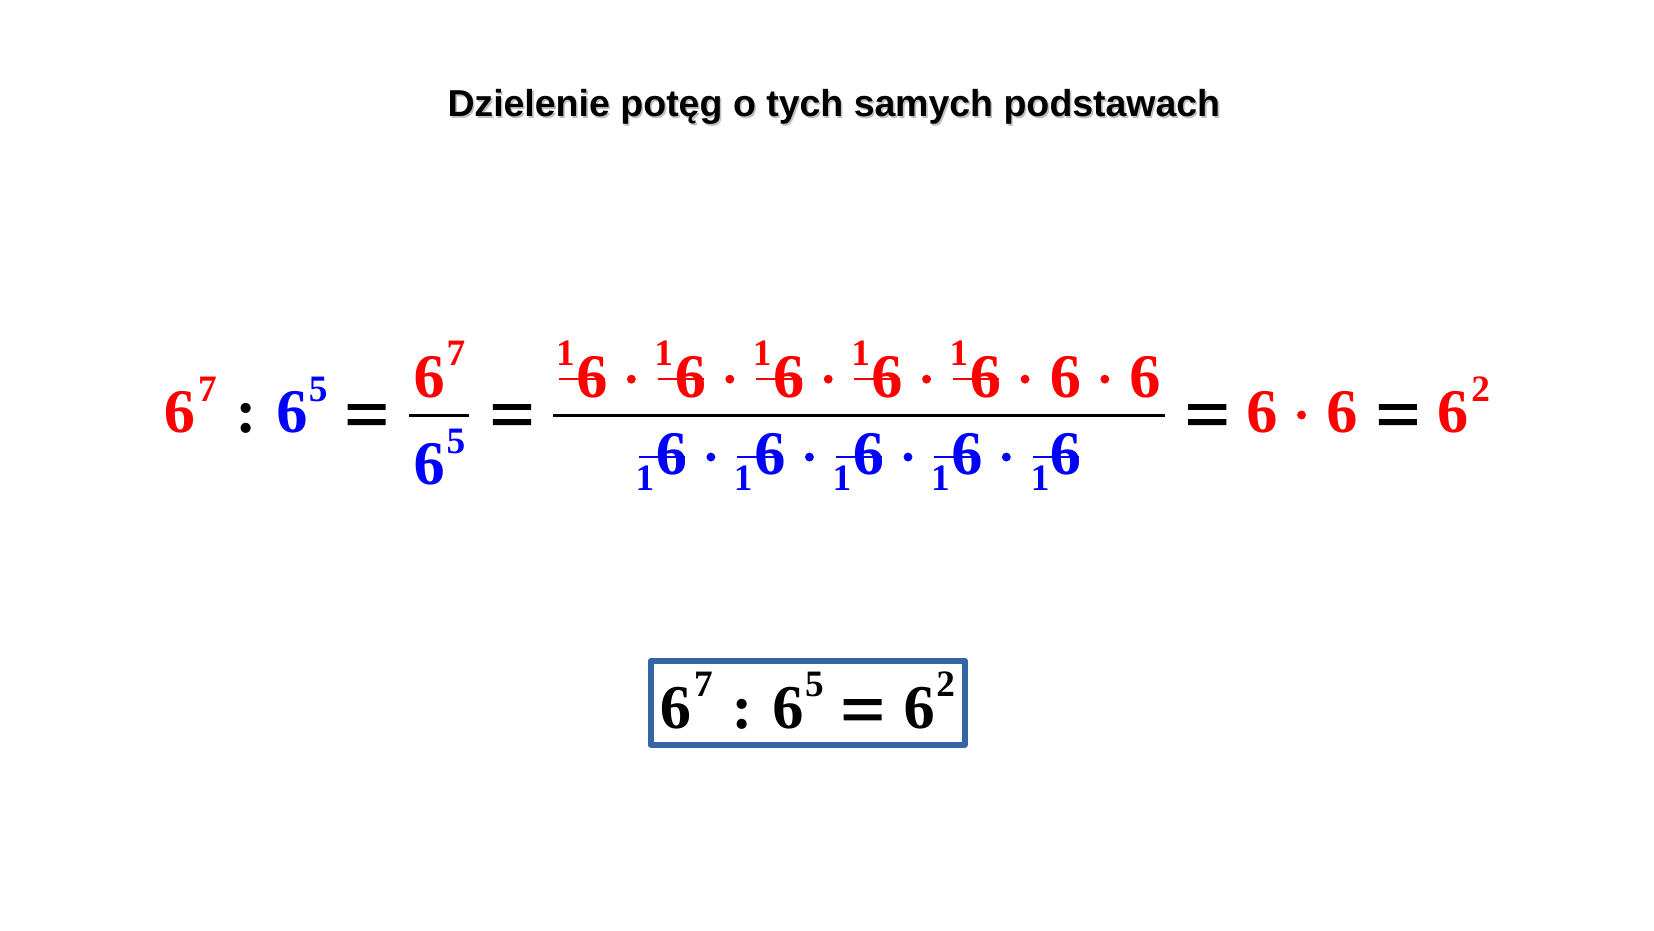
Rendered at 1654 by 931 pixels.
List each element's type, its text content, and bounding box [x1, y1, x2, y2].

text_box Dzielenie potęg o tych samych podstawach [432, 75, 1261, 136]
chart [157, 333, 1496, 498]
chart [653, 663, 962, 742]
